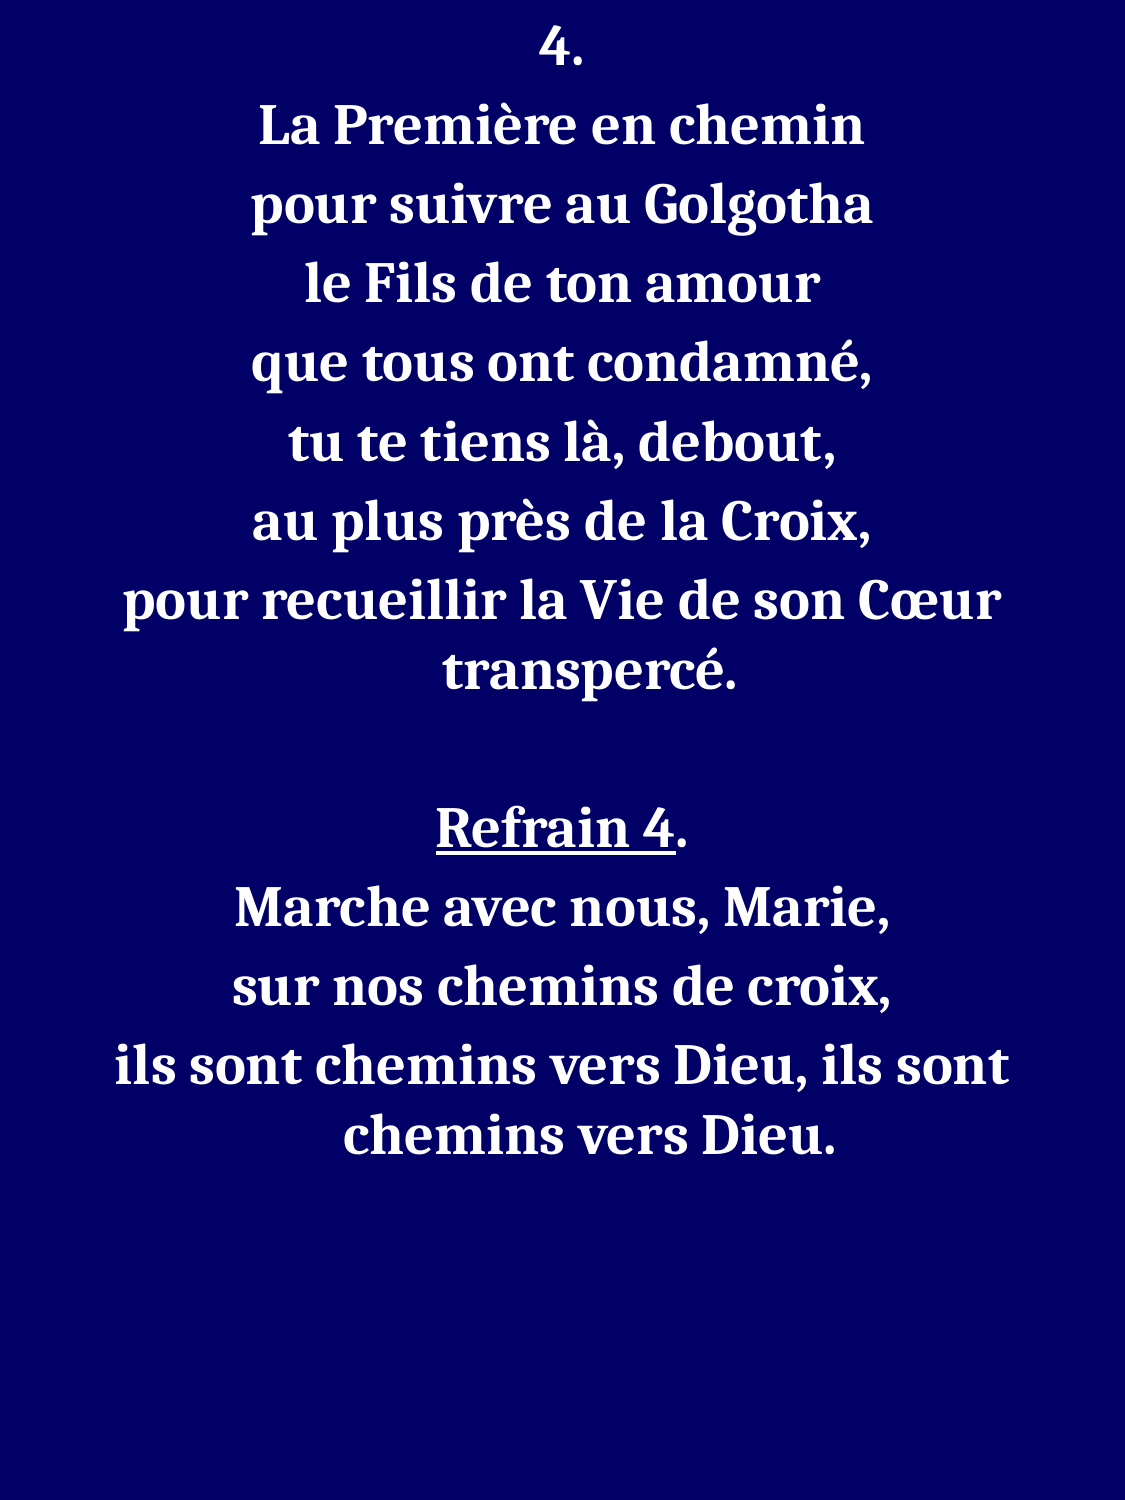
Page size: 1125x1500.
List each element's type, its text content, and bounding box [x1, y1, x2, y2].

text_box 4. La Première en chemin pour suivre au Golgotha le Fils de ton amour que tous ont condamné, tu te tiens là, debout, au plus près de la Croix, pour recueillir la Vie de son Cœur transpercé. Refrain 4. Marche avec nous, Marie, sur nos chemins de croix, ils sont chemins vers Dieu, ils sont chemins vers Dieu. [15, 0, 1110, 1500]
